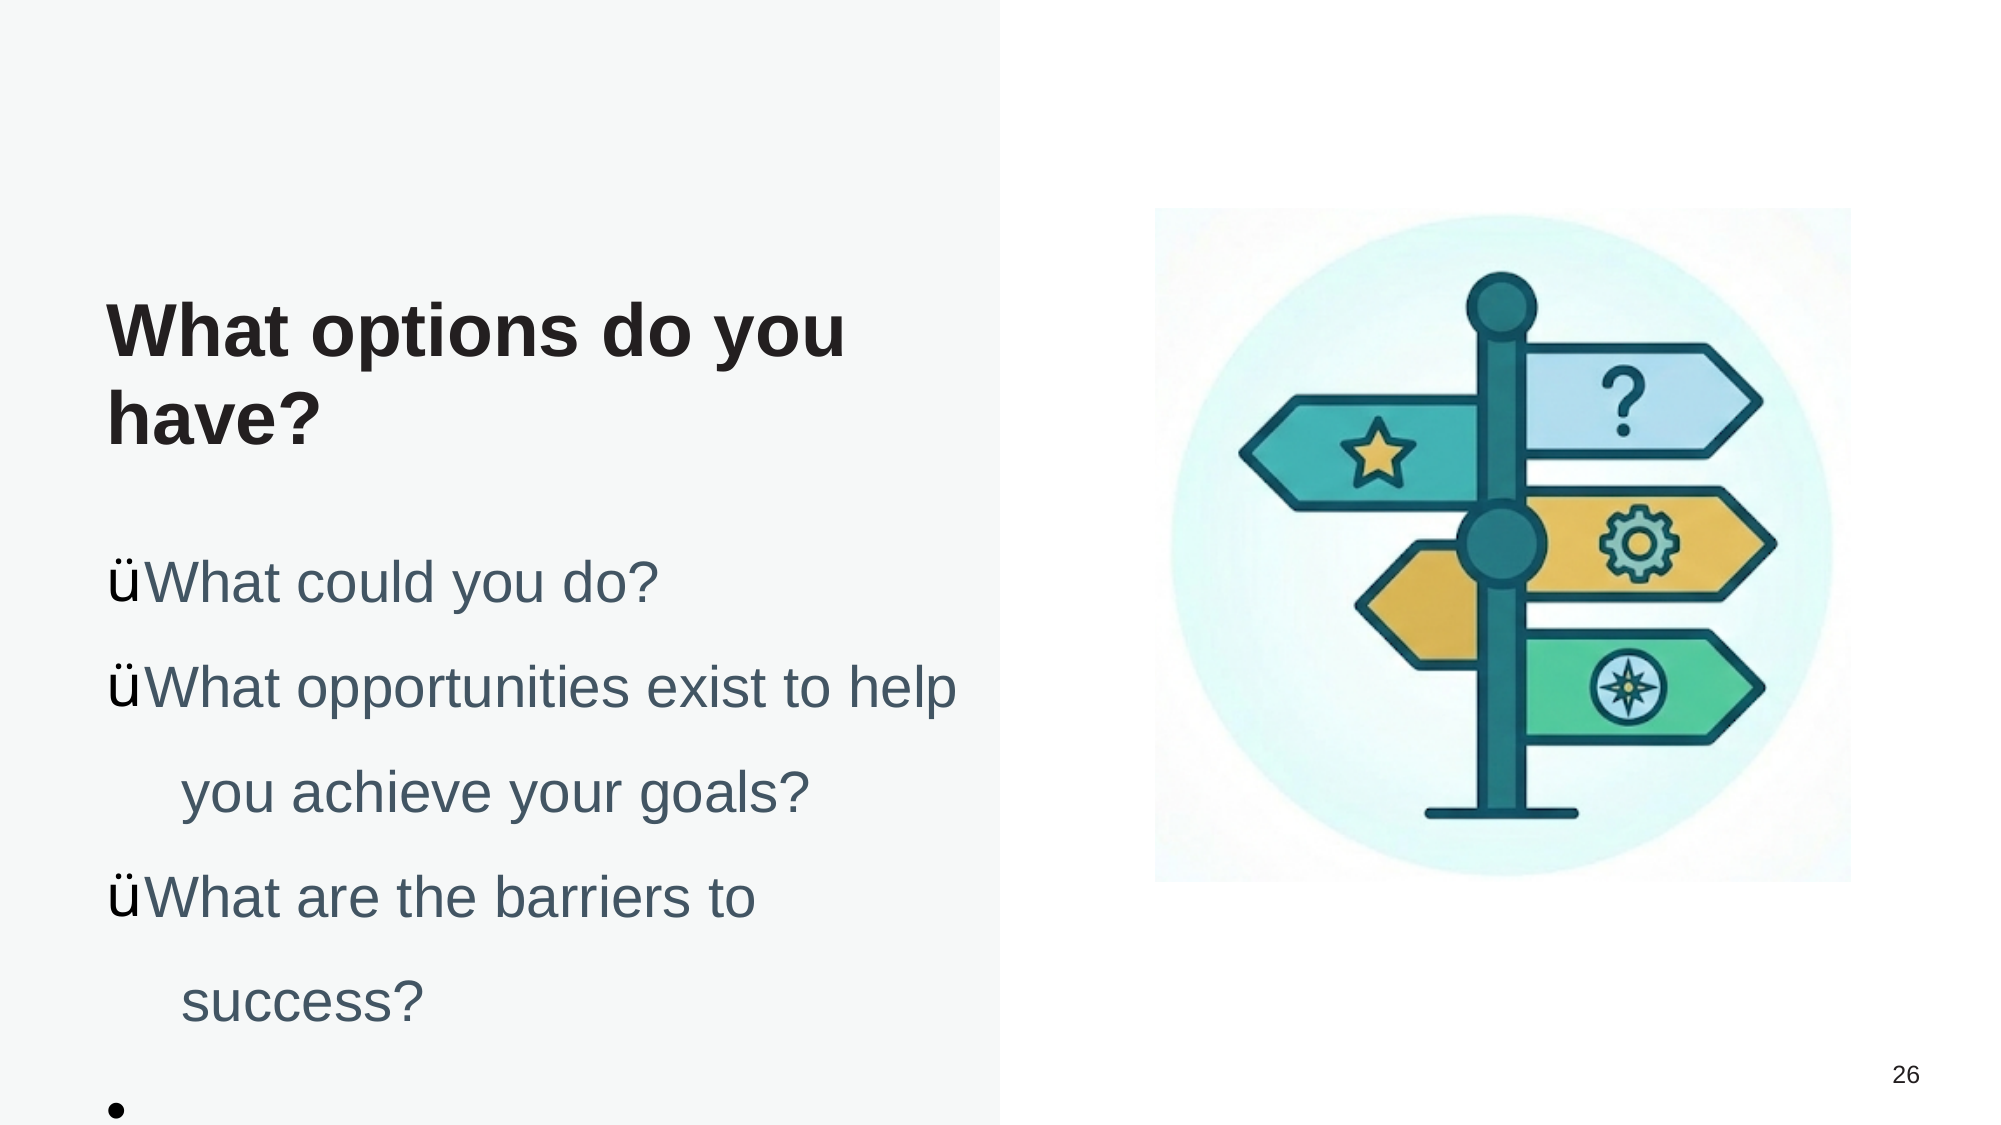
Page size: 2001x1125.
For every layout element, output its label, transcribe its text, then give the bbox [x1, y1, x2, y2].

text_box What could you do? What opportunities exist to help you achieve your goals? What are the barriers to success? [91, 502, 984, 1125]
title What options do you have? [91, 276, 898, 471]
picture [1155, 208, 1851, 882]
